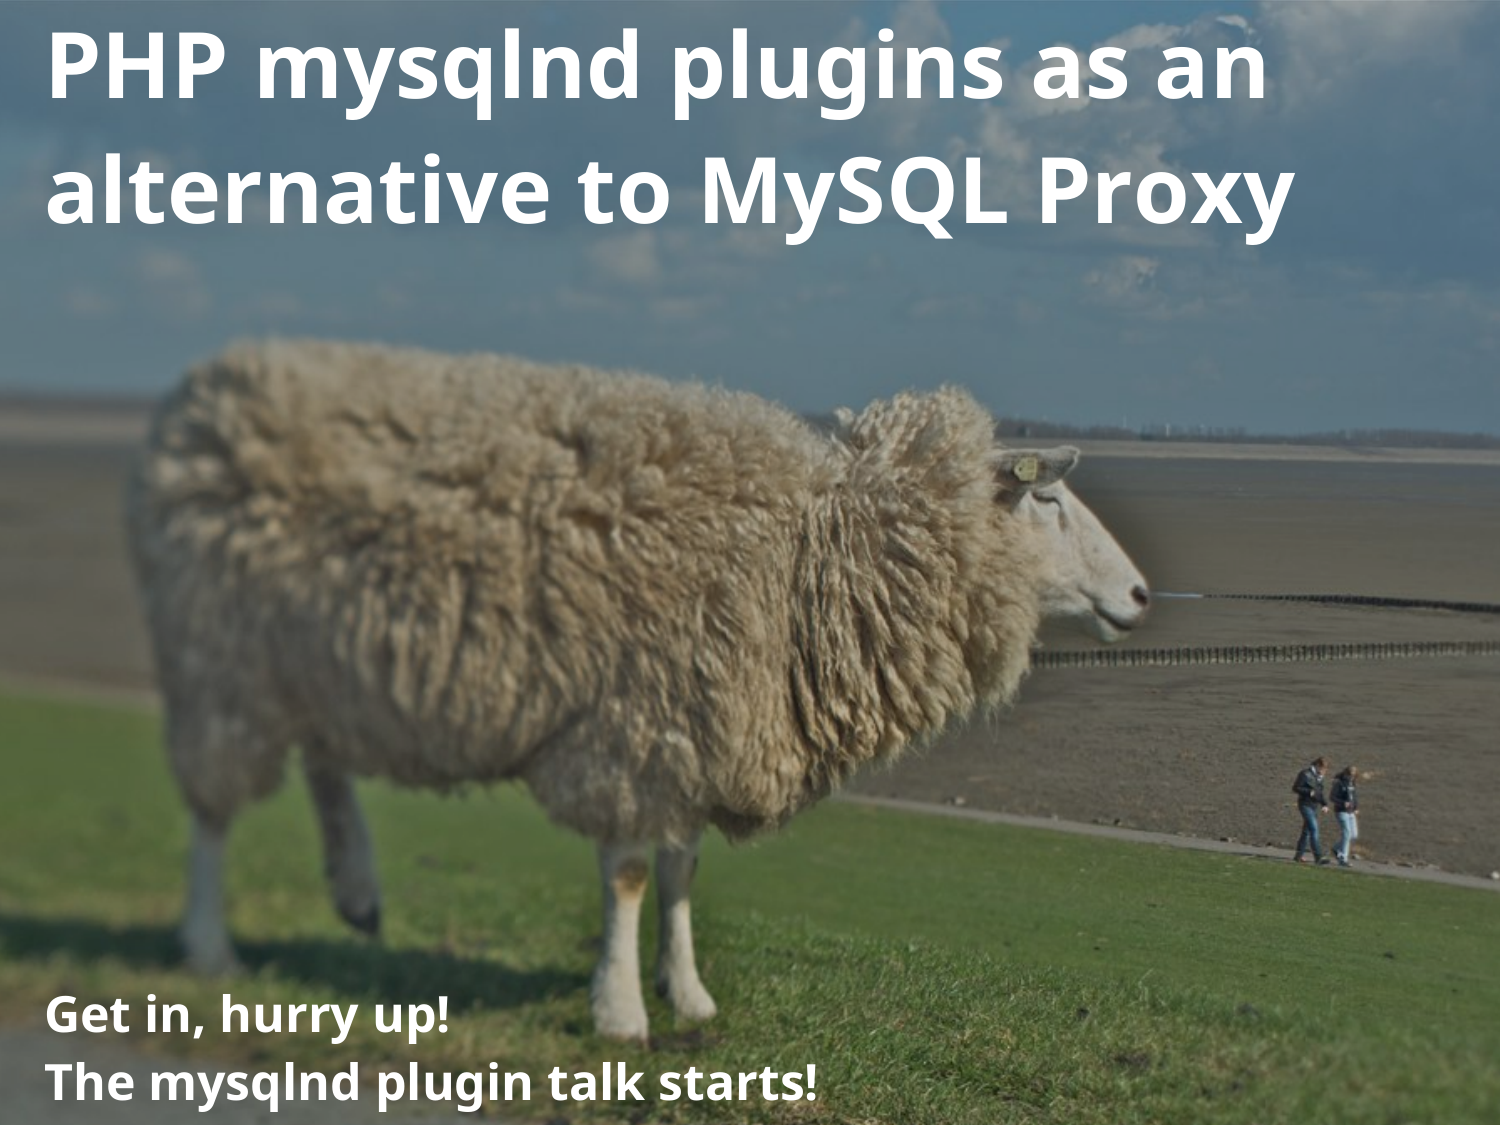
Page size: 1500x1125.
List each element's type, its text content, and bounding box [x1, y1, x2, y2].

title PHP mysqlnd plugins as an alternative to MySQL Proxy Get in, hurry up! The mysqlnd plugin talk starts! [29, 55, 1477, 1061]
text_box [0, 0, 1500, 1125]
